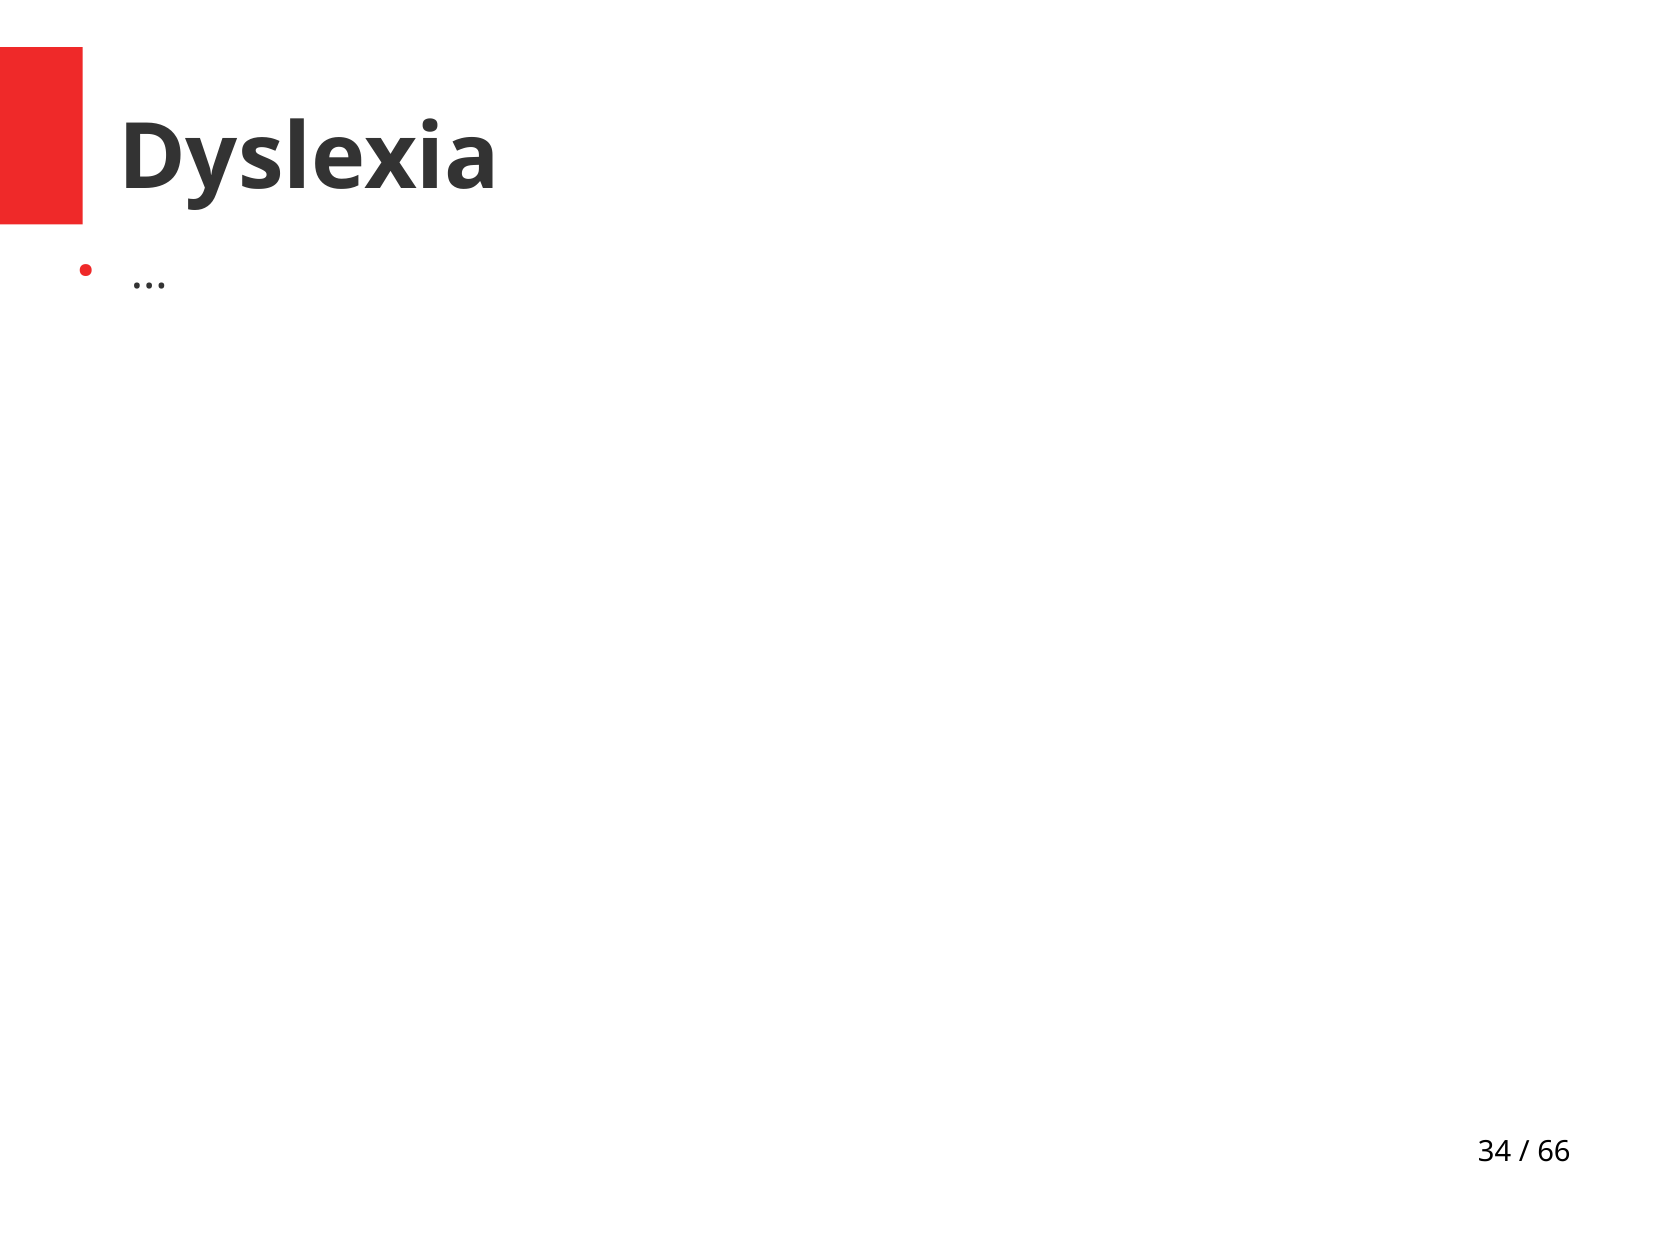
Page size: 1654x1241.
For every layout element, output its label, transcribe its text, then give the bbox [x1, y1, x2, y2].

list ... [60, 240, 1636, 960]
title Dyslexia [118, 49, 1571, 240]
